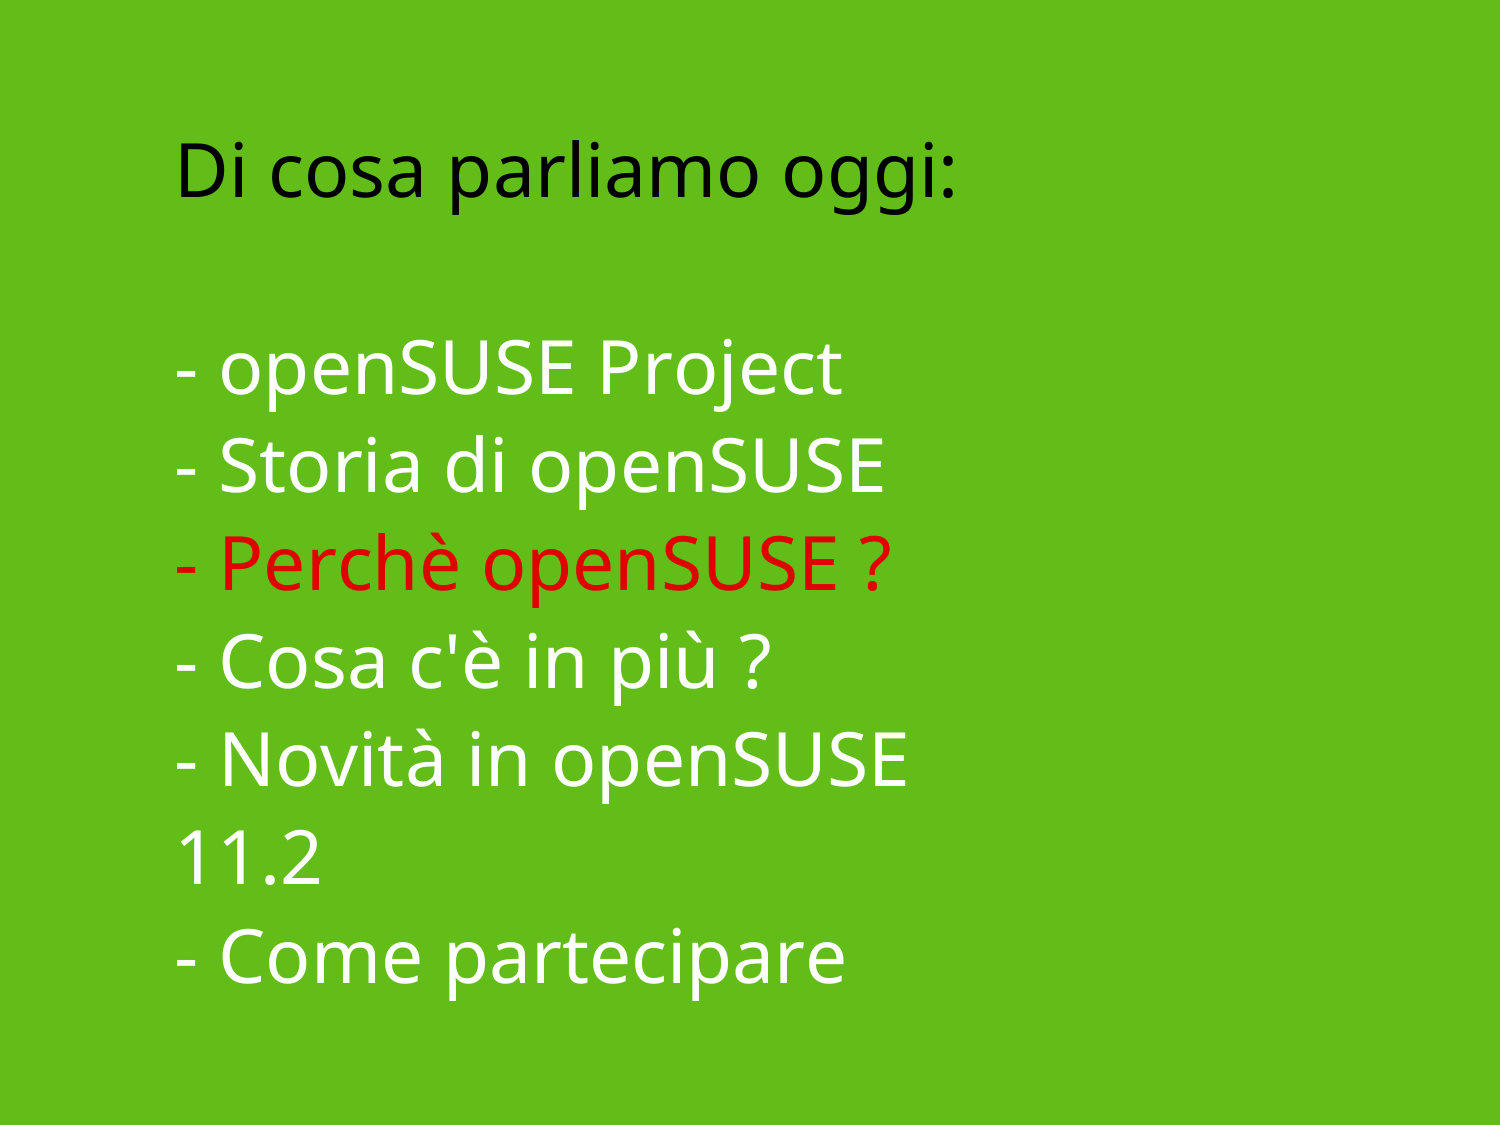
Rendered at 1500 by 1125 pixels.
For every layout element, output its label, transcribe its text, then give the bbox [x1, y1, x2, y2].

title Di cosa parliamo oggi: - openSUSE Project - Storia di openSUSE - Perchè openSUSE ? - Cosa c'è in più ? - Novità in openSUSE 11.2 - Come partecipare [66, 59, 975, 1063]
